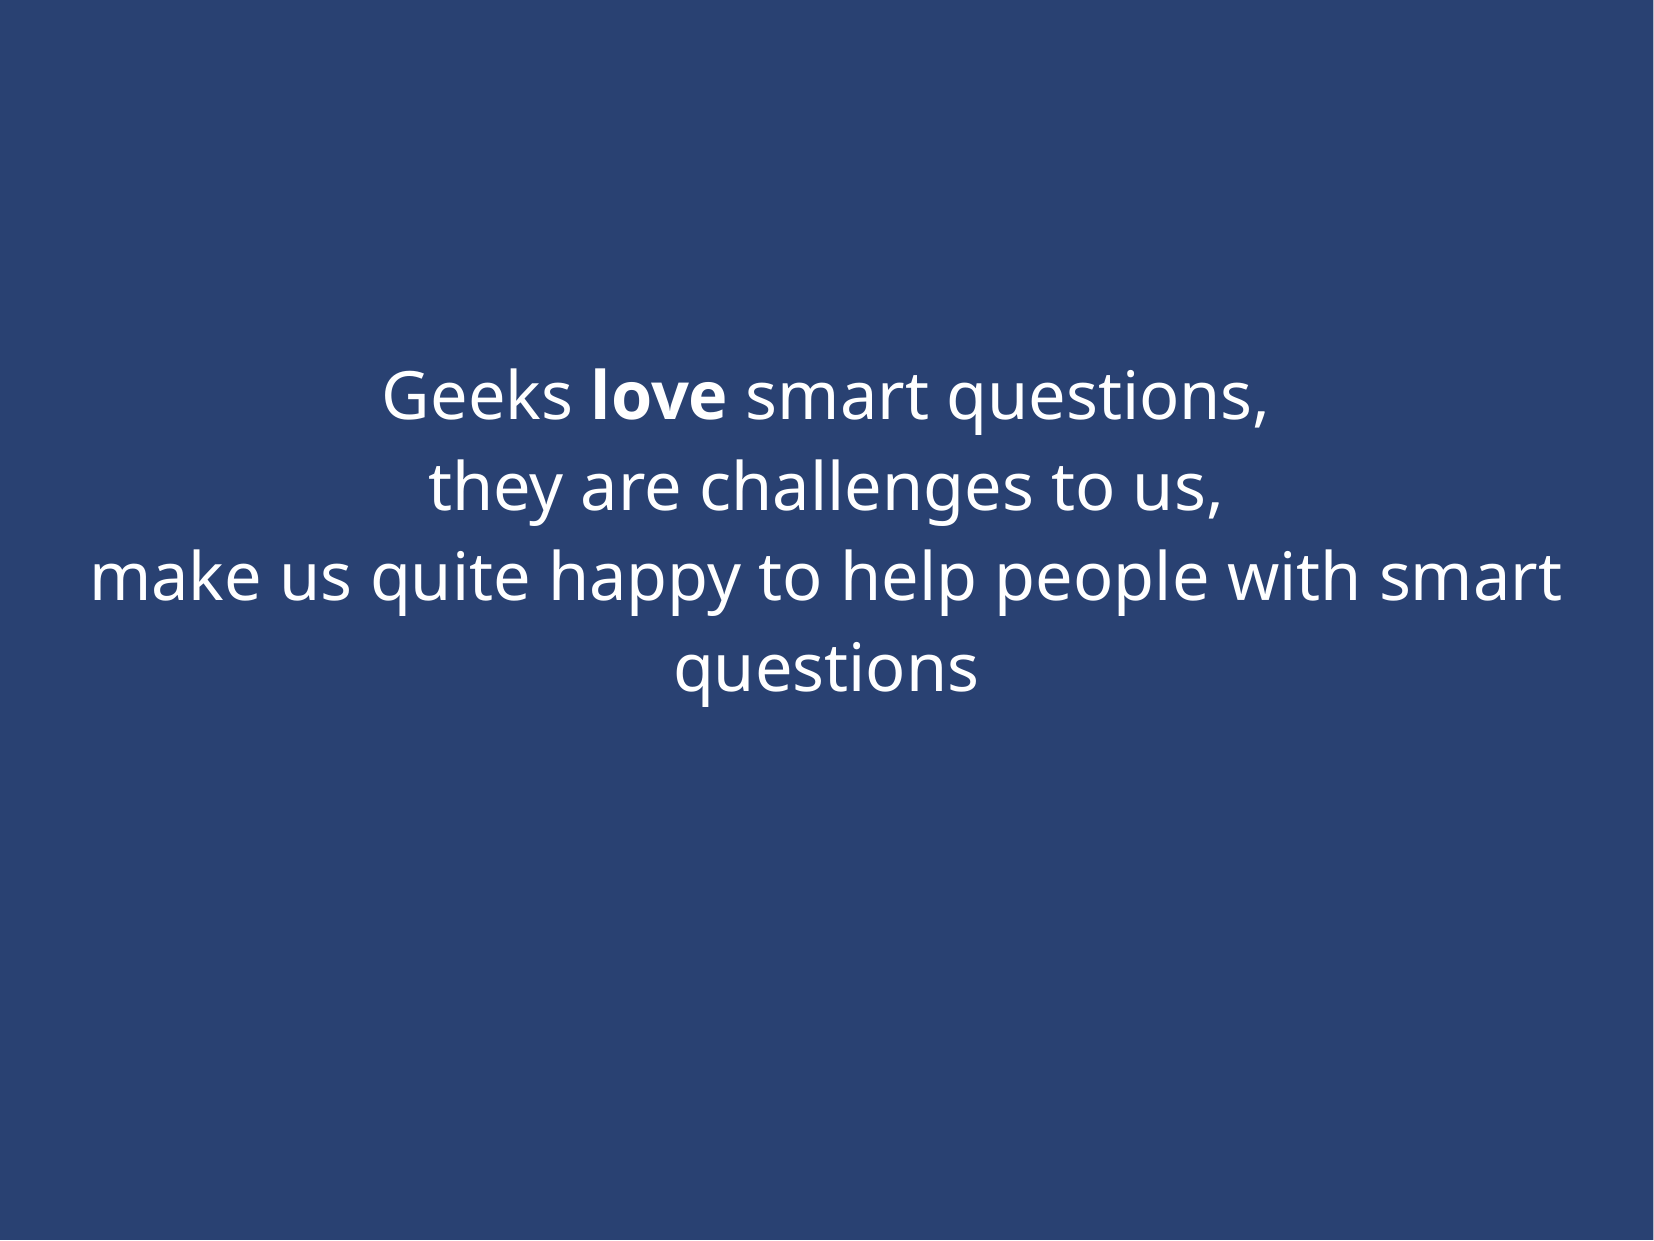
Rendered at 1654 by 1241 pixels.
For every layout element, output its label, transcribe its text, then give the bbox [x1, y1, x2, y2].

subtitle Geeks love smart questions, they are challenges to us, make us quite happy to help people with smart questions [82, 49, 1571, 1109]
